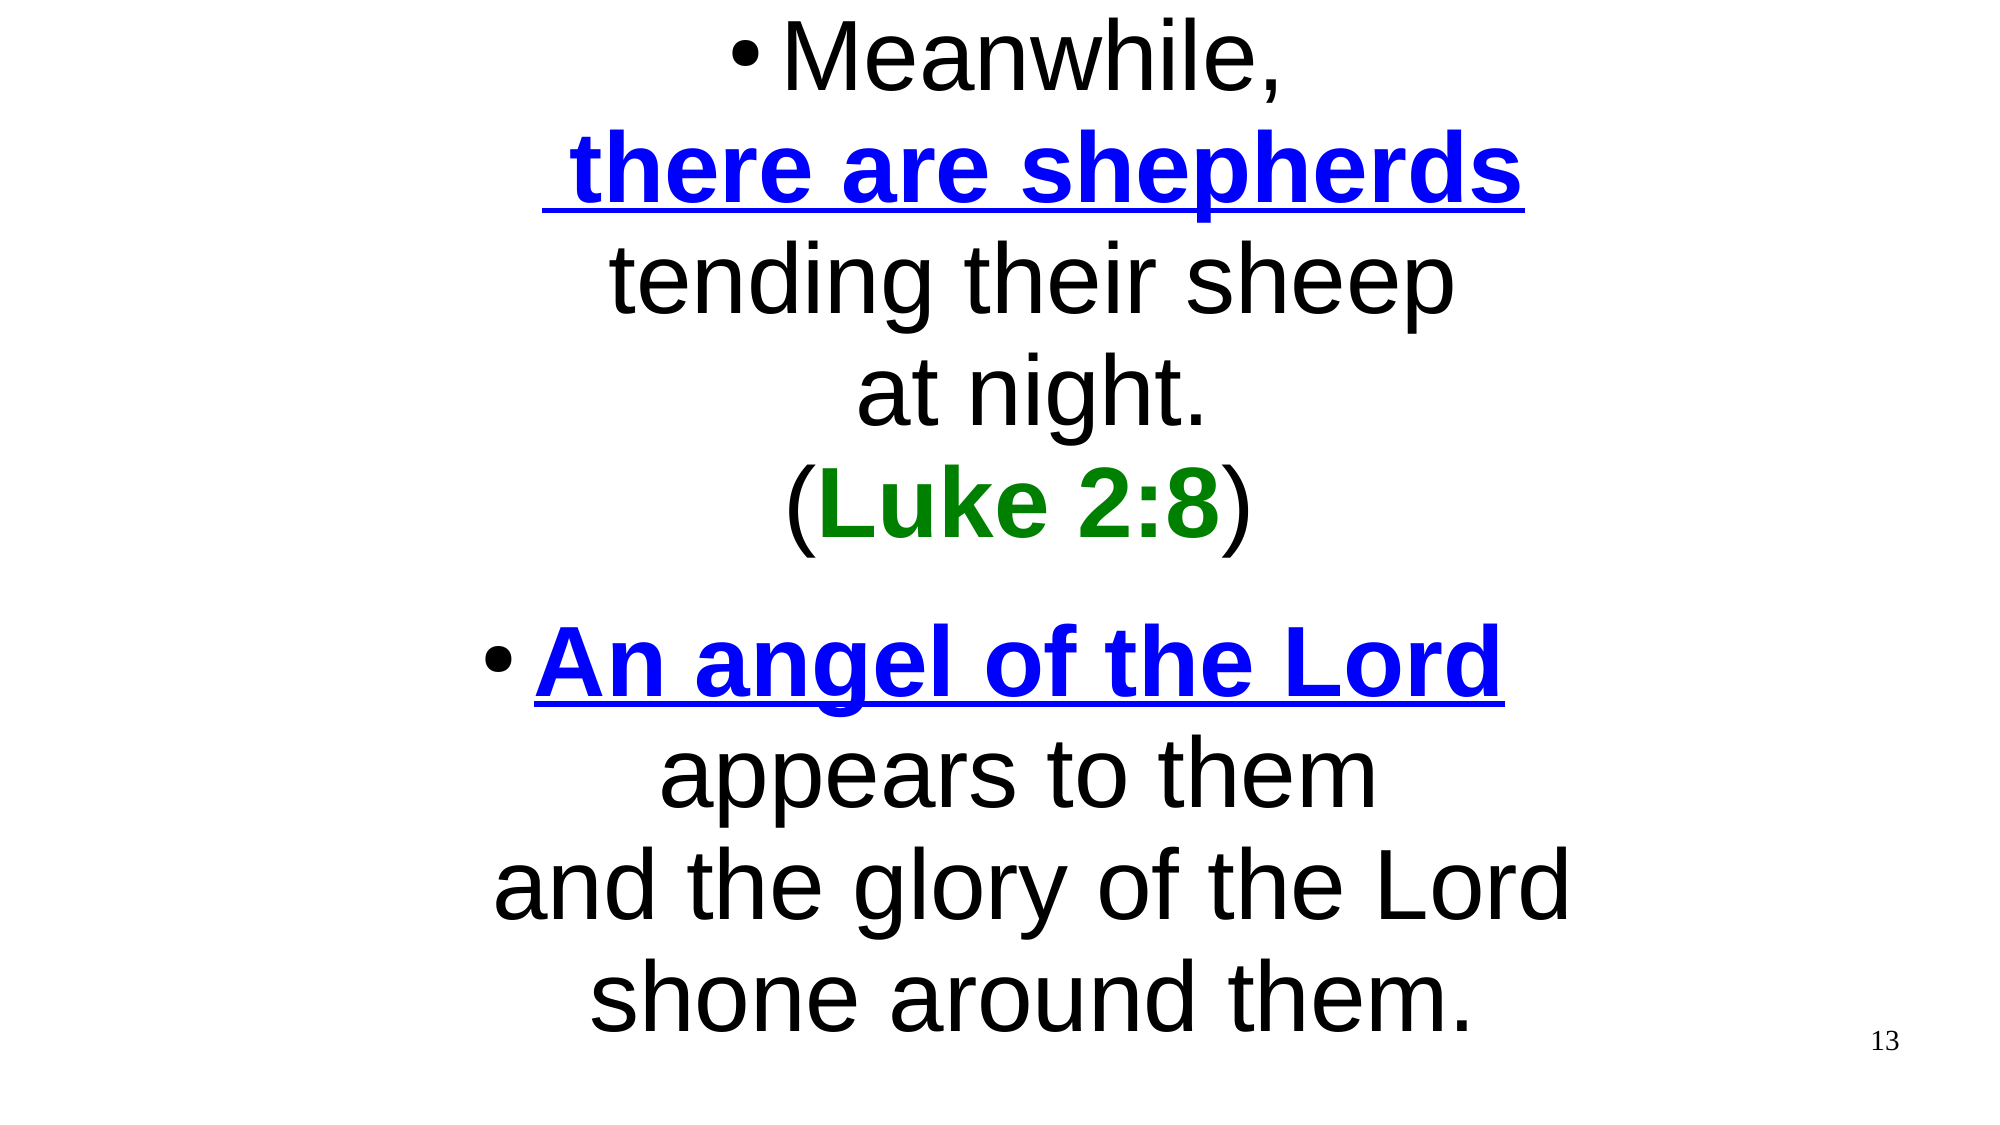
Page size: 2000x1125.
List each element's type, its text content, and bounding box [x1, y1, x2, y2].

list Meanwhile, there are shepherds tending their sheep at night. (Luke 2:8) An angel of the Lord appears to them and the glory of the Lord shone around them. [0, 0, 1996, 1123]
